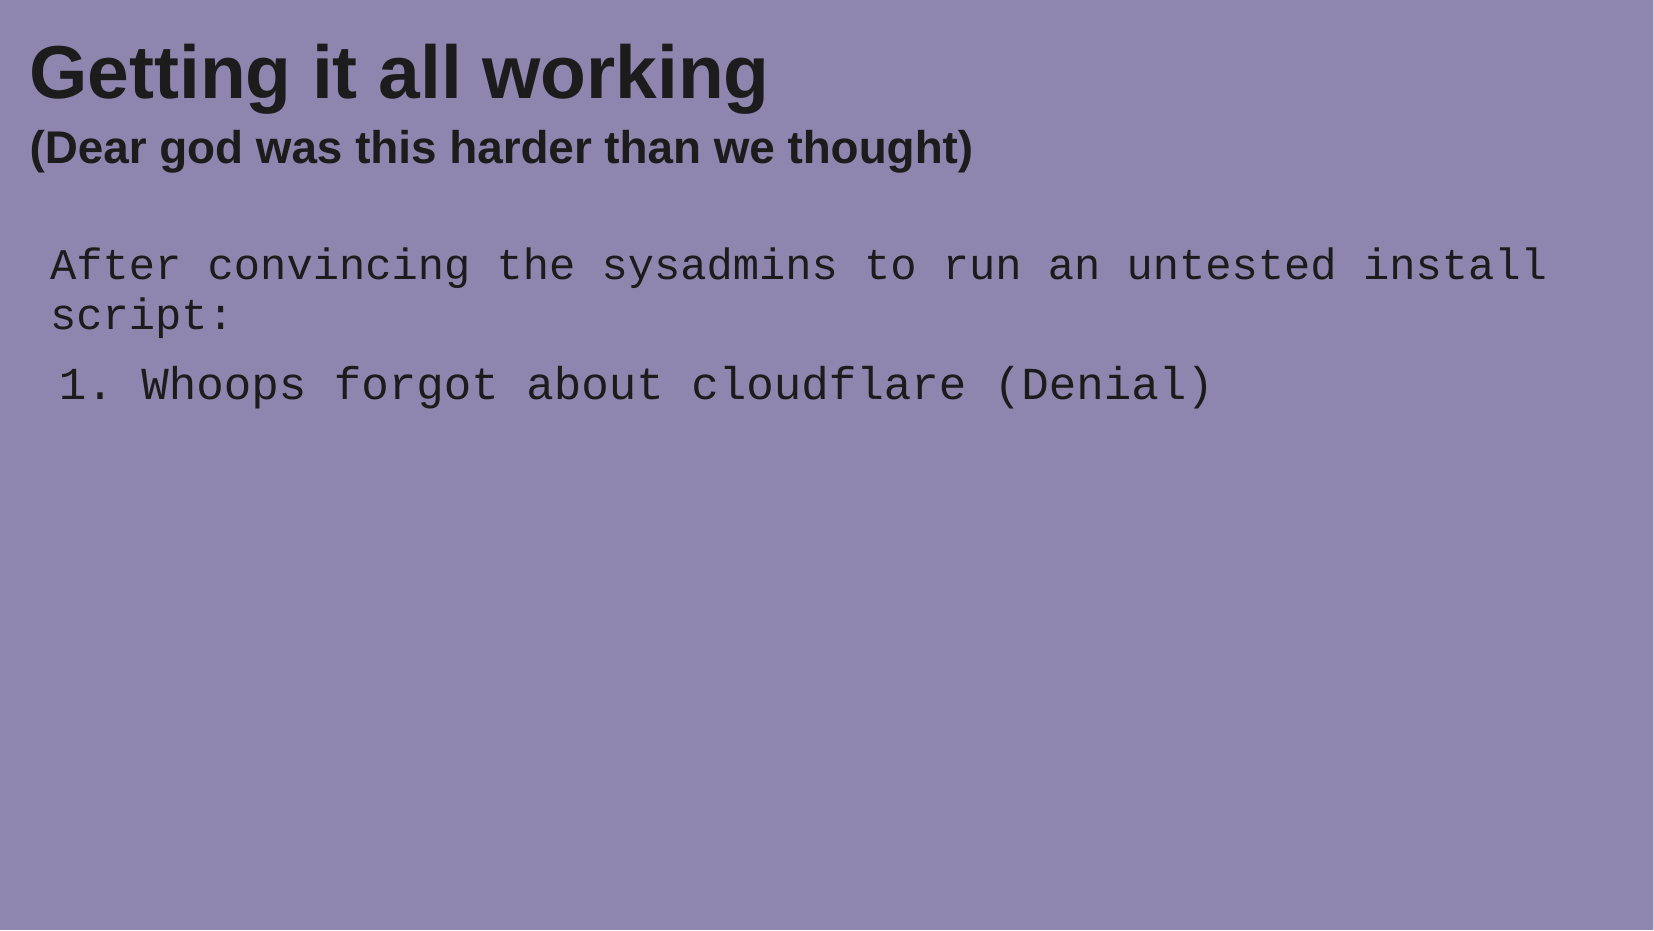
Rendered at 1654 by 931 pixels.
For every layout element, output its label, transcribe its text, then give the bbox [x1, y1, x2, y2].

text_box 1. Whoops forgot about cloudflare (Denial) [0, 354, 1536, 857]
title Getting it all working [29, 11, 1536, 88]
text_box After convincing the sysadmins to run an untested install script: [0, 236, 1565, 355]
title (Dear god was this harder than we thought) [29, 88, 1536, 207]
